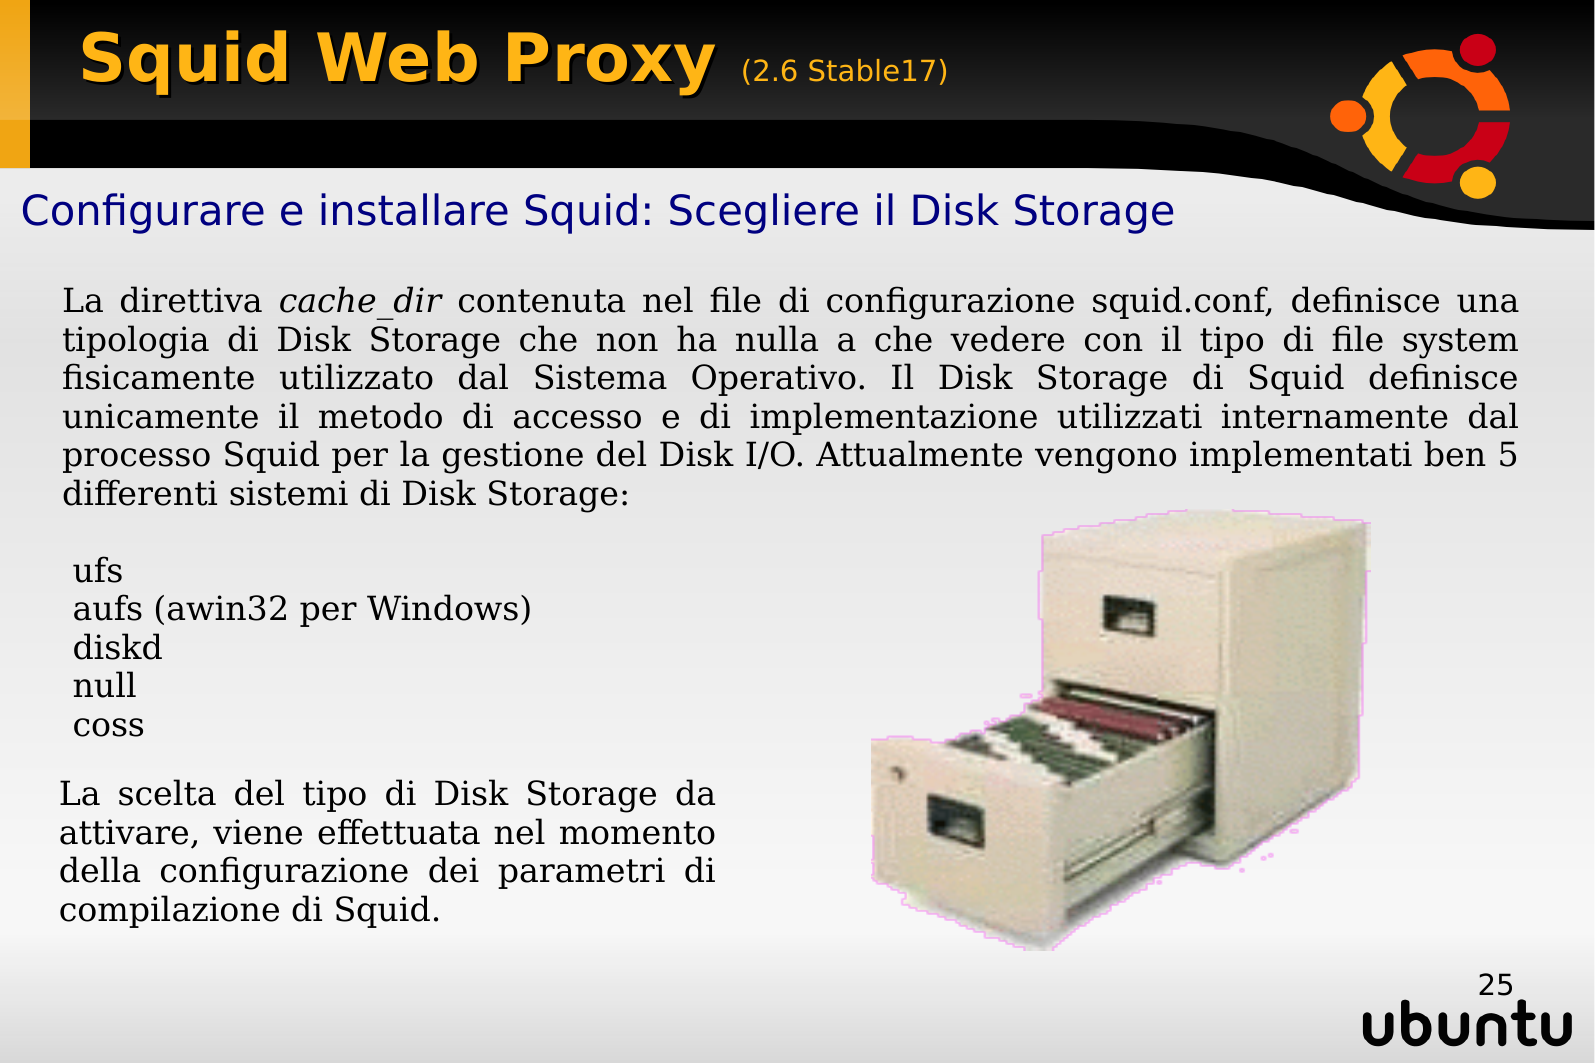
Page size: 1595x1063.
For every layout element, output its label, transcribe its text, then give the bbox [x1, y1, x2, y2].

text_box La direttiva cache_dir contenuta nel file di configurazione squid.conf, definisce una tipologia di Disk Storage che non ha nulla a che vedere con il tipo di file system fisicamente utilizzato dal Sistema Operativo. Il Disk Storage di Squid definisce unicamente il metodo di accesso e di implementazione utilizzati internamente dal processo Squid per la gestione del Disk I/O. Attualmente vengono implementati ben 5 differenti sistemi di Disk Storage: ufs aufs (awin32 per Windows) diskd null coss [59, 274, 1536, 986]
text_box Configurare e installare Squid: Scegliere il Disk Storage [17, 178, 1554, 243]
text_box La scelta del tipo di Disk Storage da attivare, viene effettuata nel momento della configurazione dei parametri di compilazione di Squid. [55, 767, 739, 1004]
picture [0, 0, 1595, 1063]
text_box Squid Web Proxy (2.6 Stable17) [23, 11, 1004, 105]
